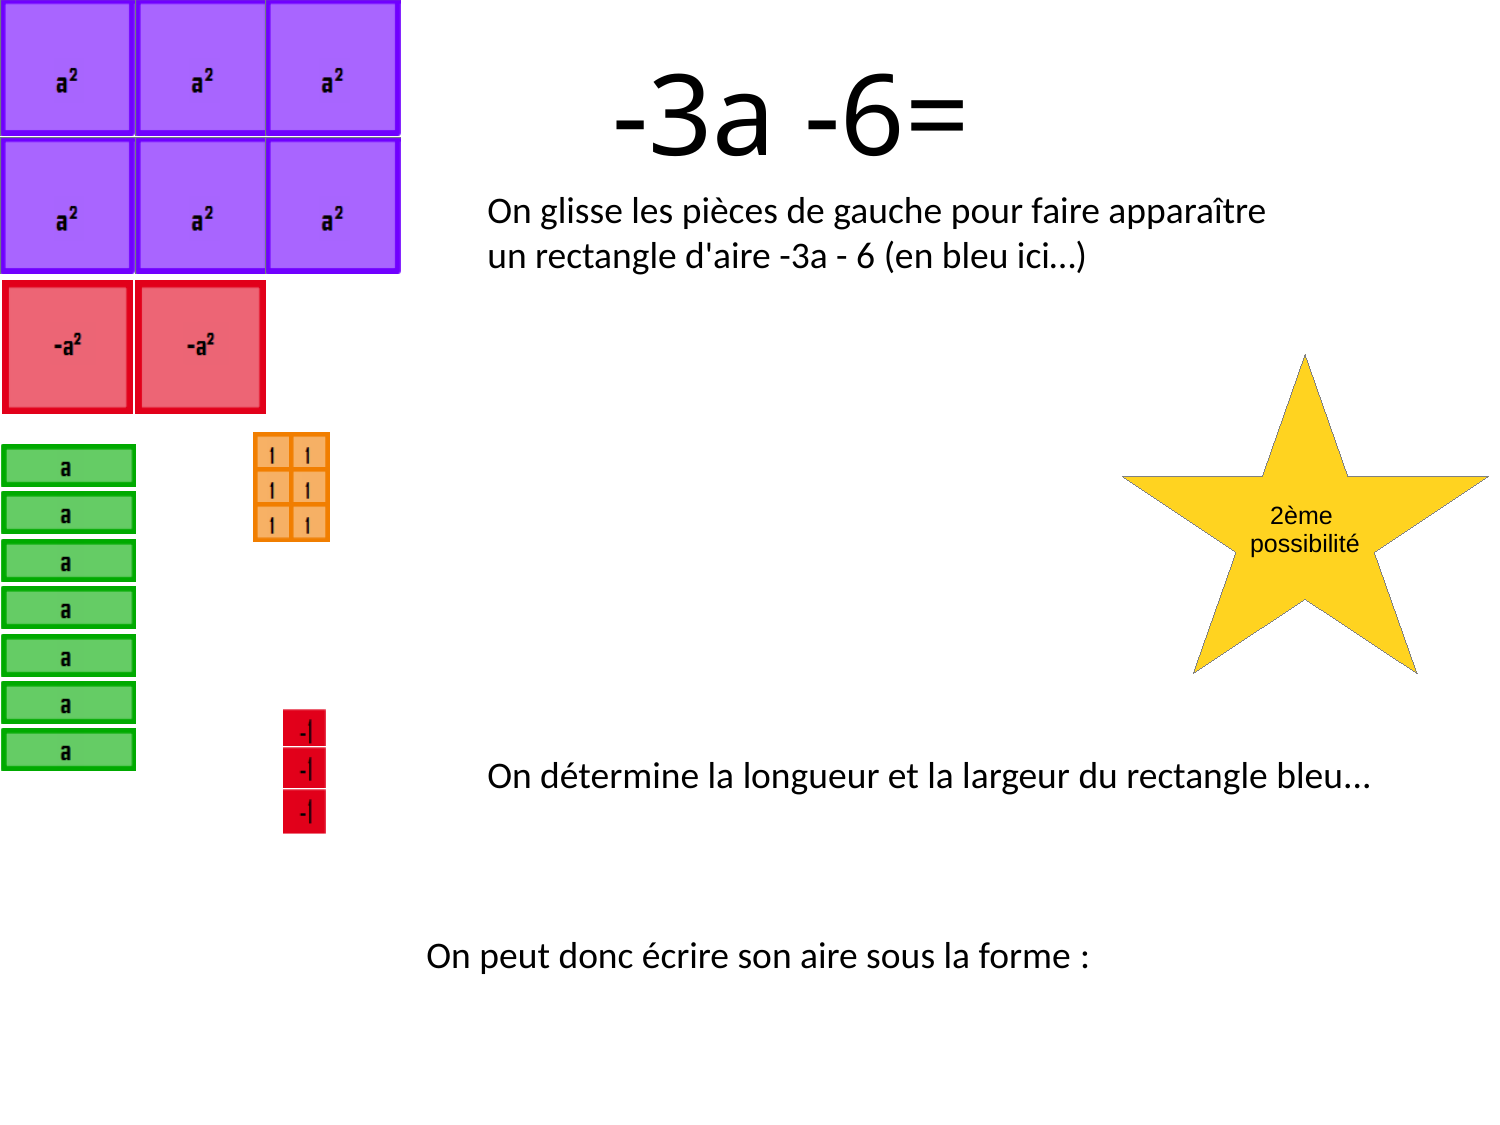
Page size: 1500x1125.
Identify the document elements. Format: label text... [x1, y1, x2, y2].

picture [2, 280, 133, 414]
picture [0, 586, 136, 629]
picture [0, 539, 136, 582]
picture [0, 0, 401, 136]
picture [0, 491, 136, 534]
picture [135, 280, 266, 414]
picture [0, 728, 136, 771]
text_box 2ème possibilité [1122, 354, 1489, 674]
picture [283, 708, 326, 835]
picture [253, 432, 330, 543]
picture [0, 444, 136, 487]
text_box -3a -6= [597, 35, 985, 186]
text_box On détermine la longueur et la largeur du rectangle bleu... [472, 744, 1388, 849]
text_box On glisse les pièces de gauche pour faire apparaître un rectangle d'aire -3a - 6 (en bleu ici…) [472, 178, 1291, 284]
picture [0, 681, 136, 724]
picture [0, 137, 401, 274]
picture [0, 634, 136, 677]
text_box On peut donc écrire son aire sous la forme : [411, 933, 1123, 994]
